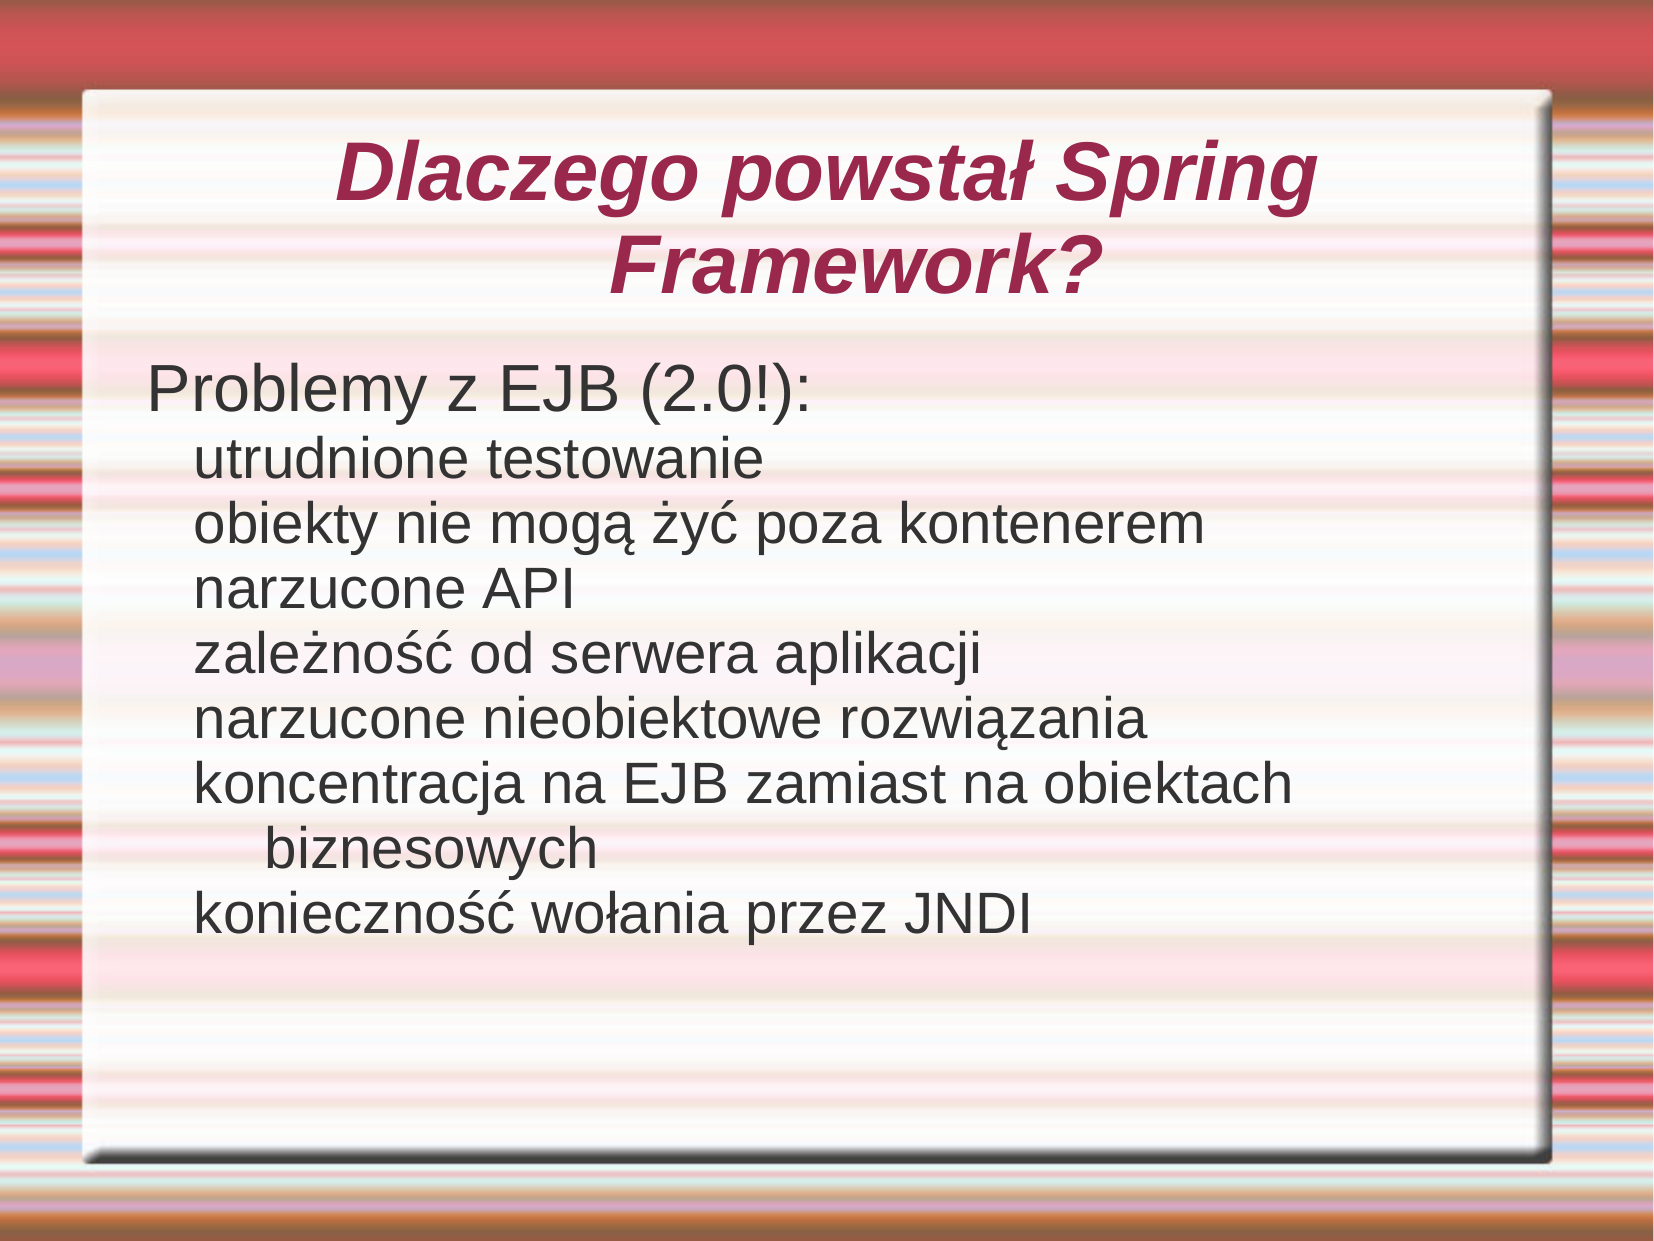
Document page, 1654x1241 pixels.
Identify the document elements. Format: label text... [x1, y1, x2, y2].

title Dlaczego powstał Spring Framework? [121, 114, 1534, 322]
list Problemy z EJB (2.0!): utrudnione testowanie obiekty nie mogą żyć poza kontenerem narzucone API zależność od serwera aplikacji narzucone nieobiektowe rozwiązania koncentracja na EJB zamiast na obiektach biznesowych konieczność wołania przez JNDI [134, 350, 1516, 1133]
picture [0, 0, 1654, 1241]
